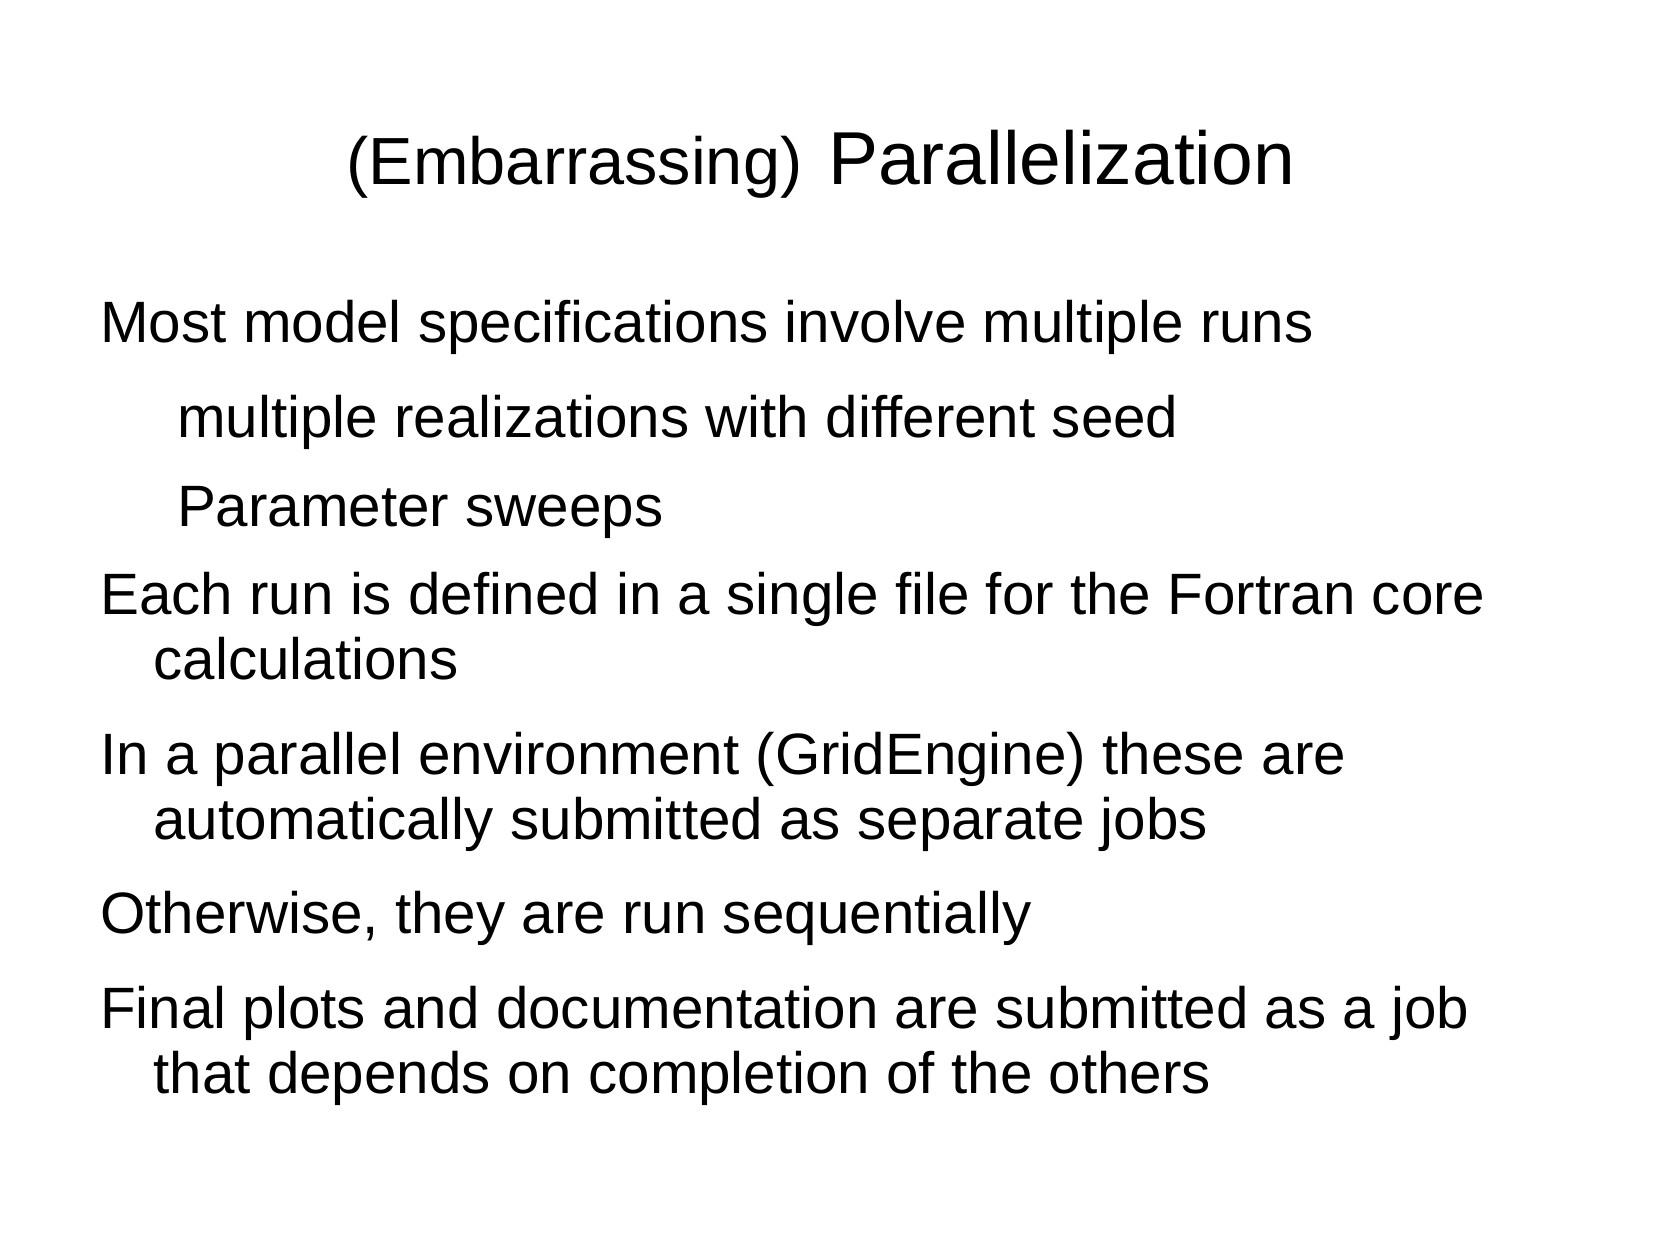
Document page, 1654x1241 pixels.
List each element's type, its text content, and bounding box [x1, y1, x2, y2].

title (Embarrassing) Parallelization [82, 56, 1571, 250]
list Most model specifications involve multiple runs multiple realizations with different seed Parameter sweeps Each run is defined in a single file for the Fortran core calculations In a parallel environment (GridEngine) these are automatically submitted as separate jobs Otherwise, they are run sequentially Final plots and documentation are submitted as a job that depends on completion of the others [82, 290, 1571, 1181]
